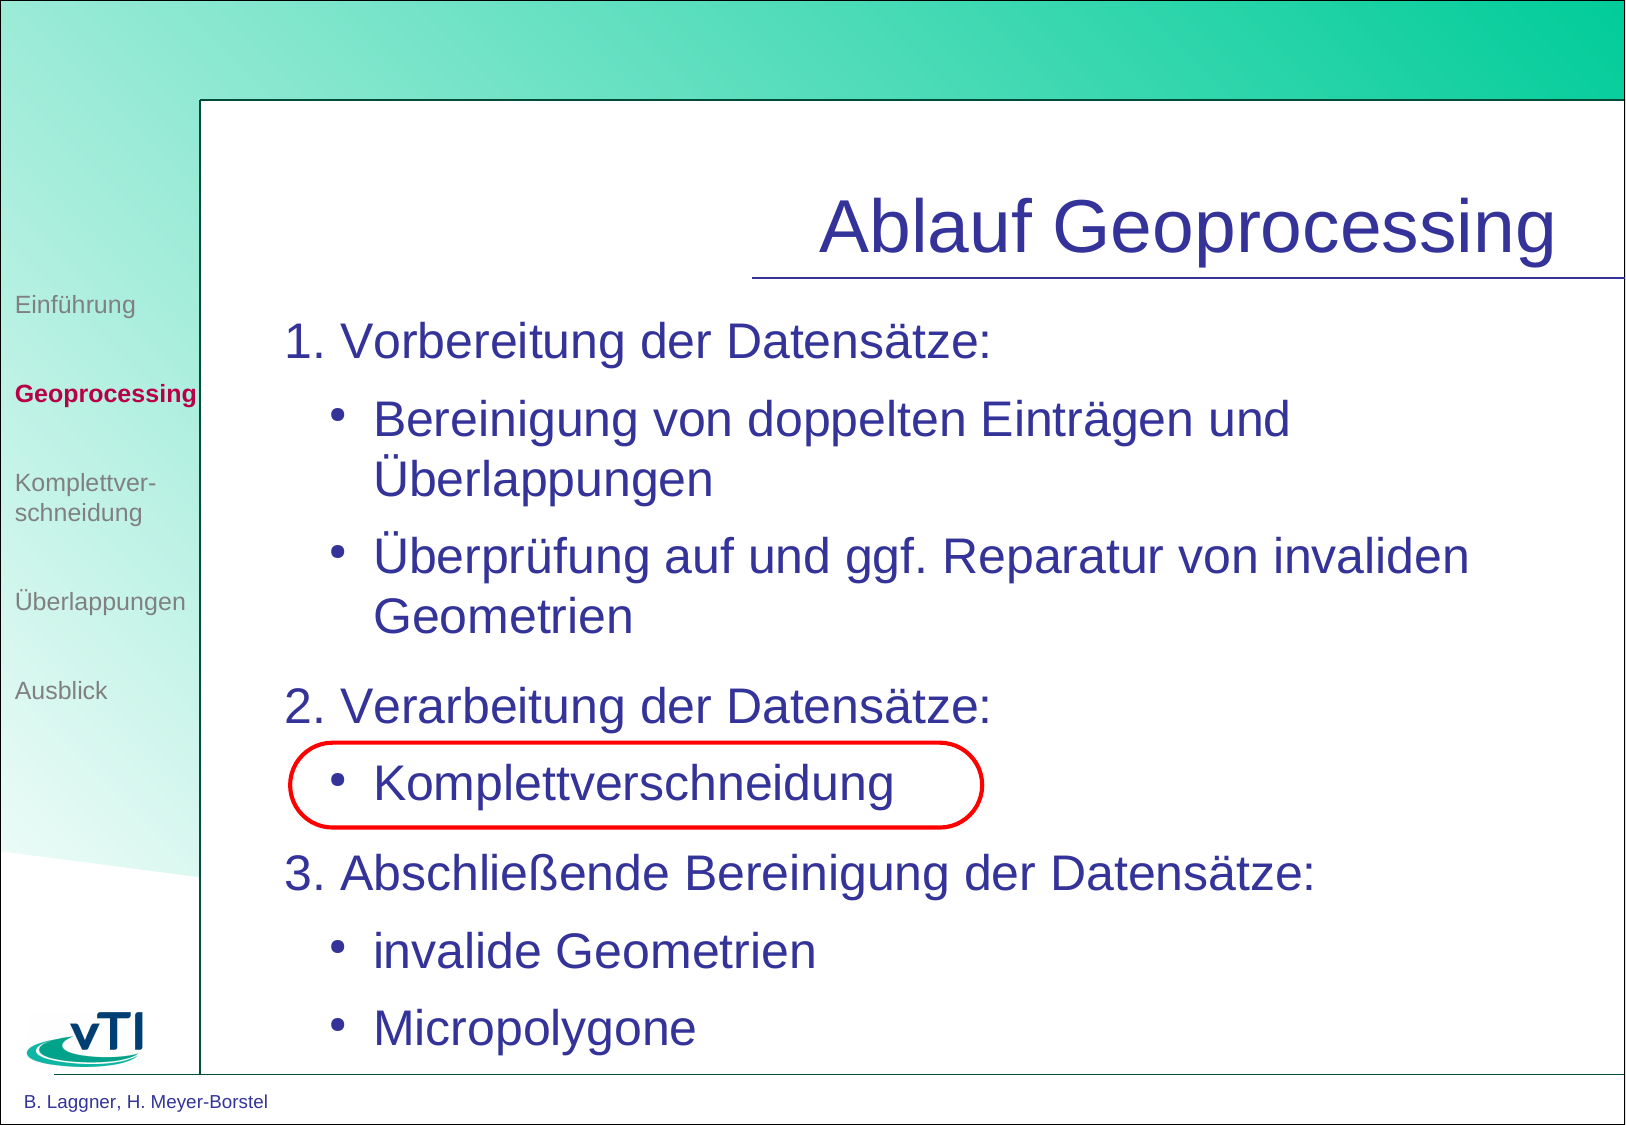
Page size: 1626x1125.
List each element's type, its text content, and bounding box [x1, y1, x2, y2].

picture [26, 1011, 145, 1068]
text_box 1. Vorbereitung der Datensätze: Bereinigung von doppelten Einträgen und Überlappungen Überprüfung auf und ggf. Reparatur von invaliden Geometrien 2. Verarbeitung der Datensätze: Komplettverschneidung 3. Abschließende Bereinigung der Datensätze: invalide Geometrien Micropolygone [269, 300, 1601, 1064]
text_box Einführung Geoprocessing Komplettver-schneidung Überlappungen Ausblick [0, 281, 224, 747]
text_box Ablauf Geoprocessing [804, 170, 1573, 276]
